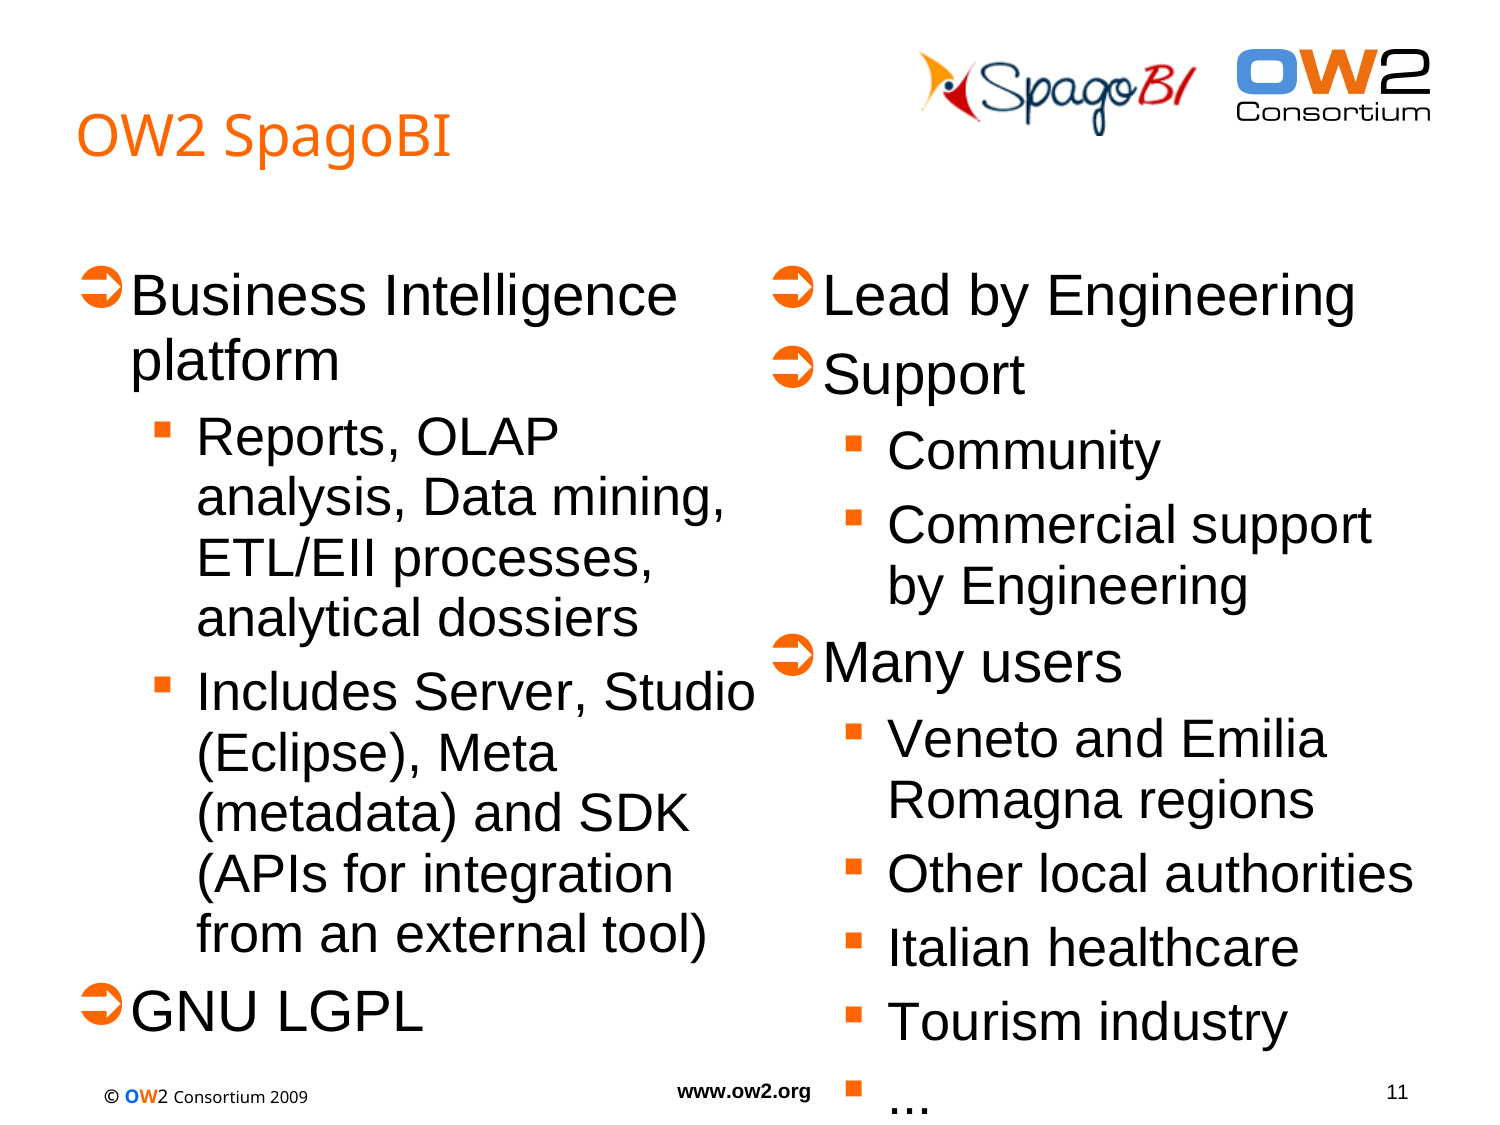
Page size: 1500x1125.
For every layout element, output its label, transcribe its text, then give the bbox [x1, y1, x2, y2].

list Lead by Engineering Support Community Commercial support by Engineering Many users Veneto and Emilia Romagna regions Other local authorities Italian healthcare Tourism industry ... [766, 262, 1425, 1125]
title OW2 SpagoBI [75, 52, 1175, 207]
picture [915, 47, 1197, 136]
list Business Intelligence platform Reports, OLAP analysis, Data mining, ETL/EII processes, analytical dossiers Includes Server, Studio (Eclipse), Meta (metadata) and SDK (APIs for integration from an external tool) GNU LGPL [74, 262, 766, 1044]
